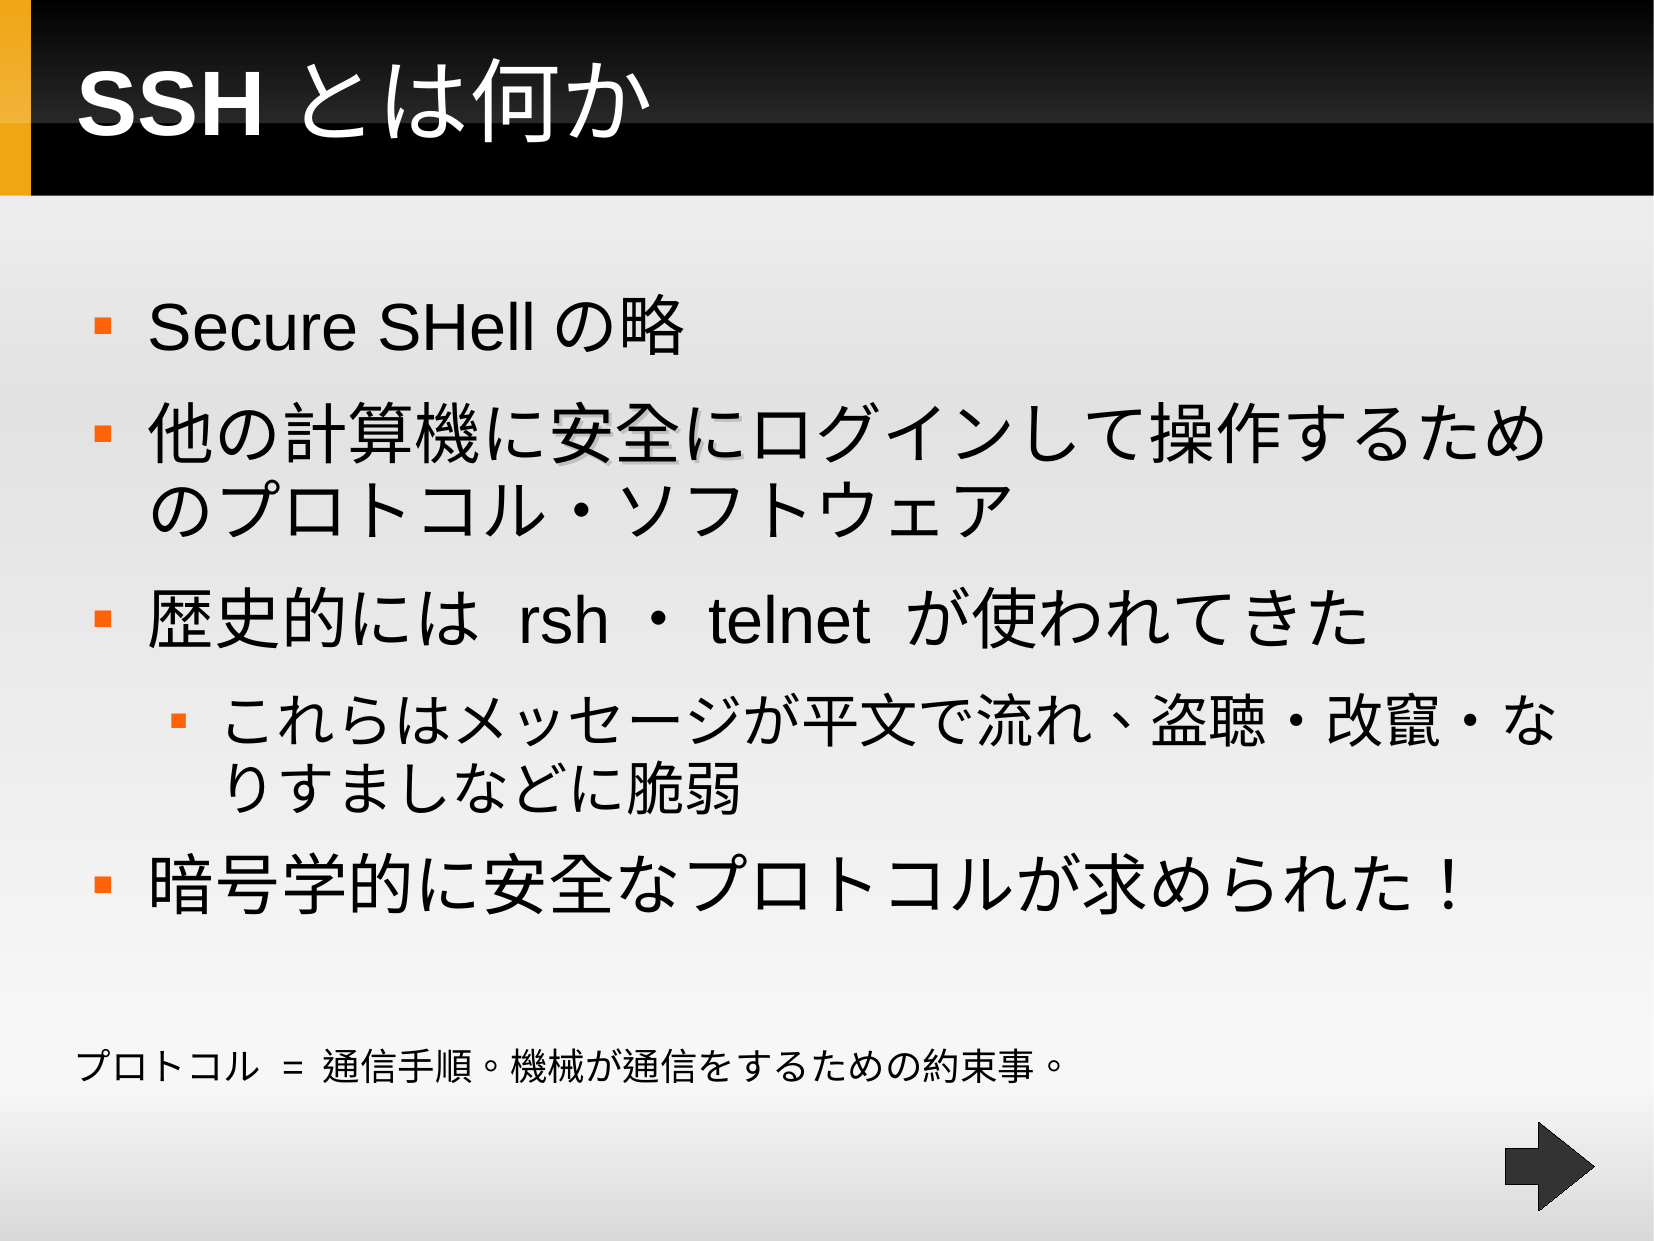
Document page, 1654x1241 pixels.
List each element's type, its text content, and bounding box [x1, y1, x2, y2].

picture [0, 0, 1654, 1241]
text_box プロトコル = 通信手順。機械が通信をするための約束事。 [59, 1038, 1565, 1097]
list Secure SHellの略 他の計算機に安全にログインして操作するためのプロトコル・ソフトウェア 歴史的には rsh・telnet が使われてきた これらはメッセージが平文で流れ、盗聴・改竄・なりすましなどに脆弱 暗号学的に安全なプロトコルが求められた！ [76, 288, 1565, 1038]
text_box [1505, 1122, 1595, 1211]
title SSHとは何か [76, 7, 1565, 200]
